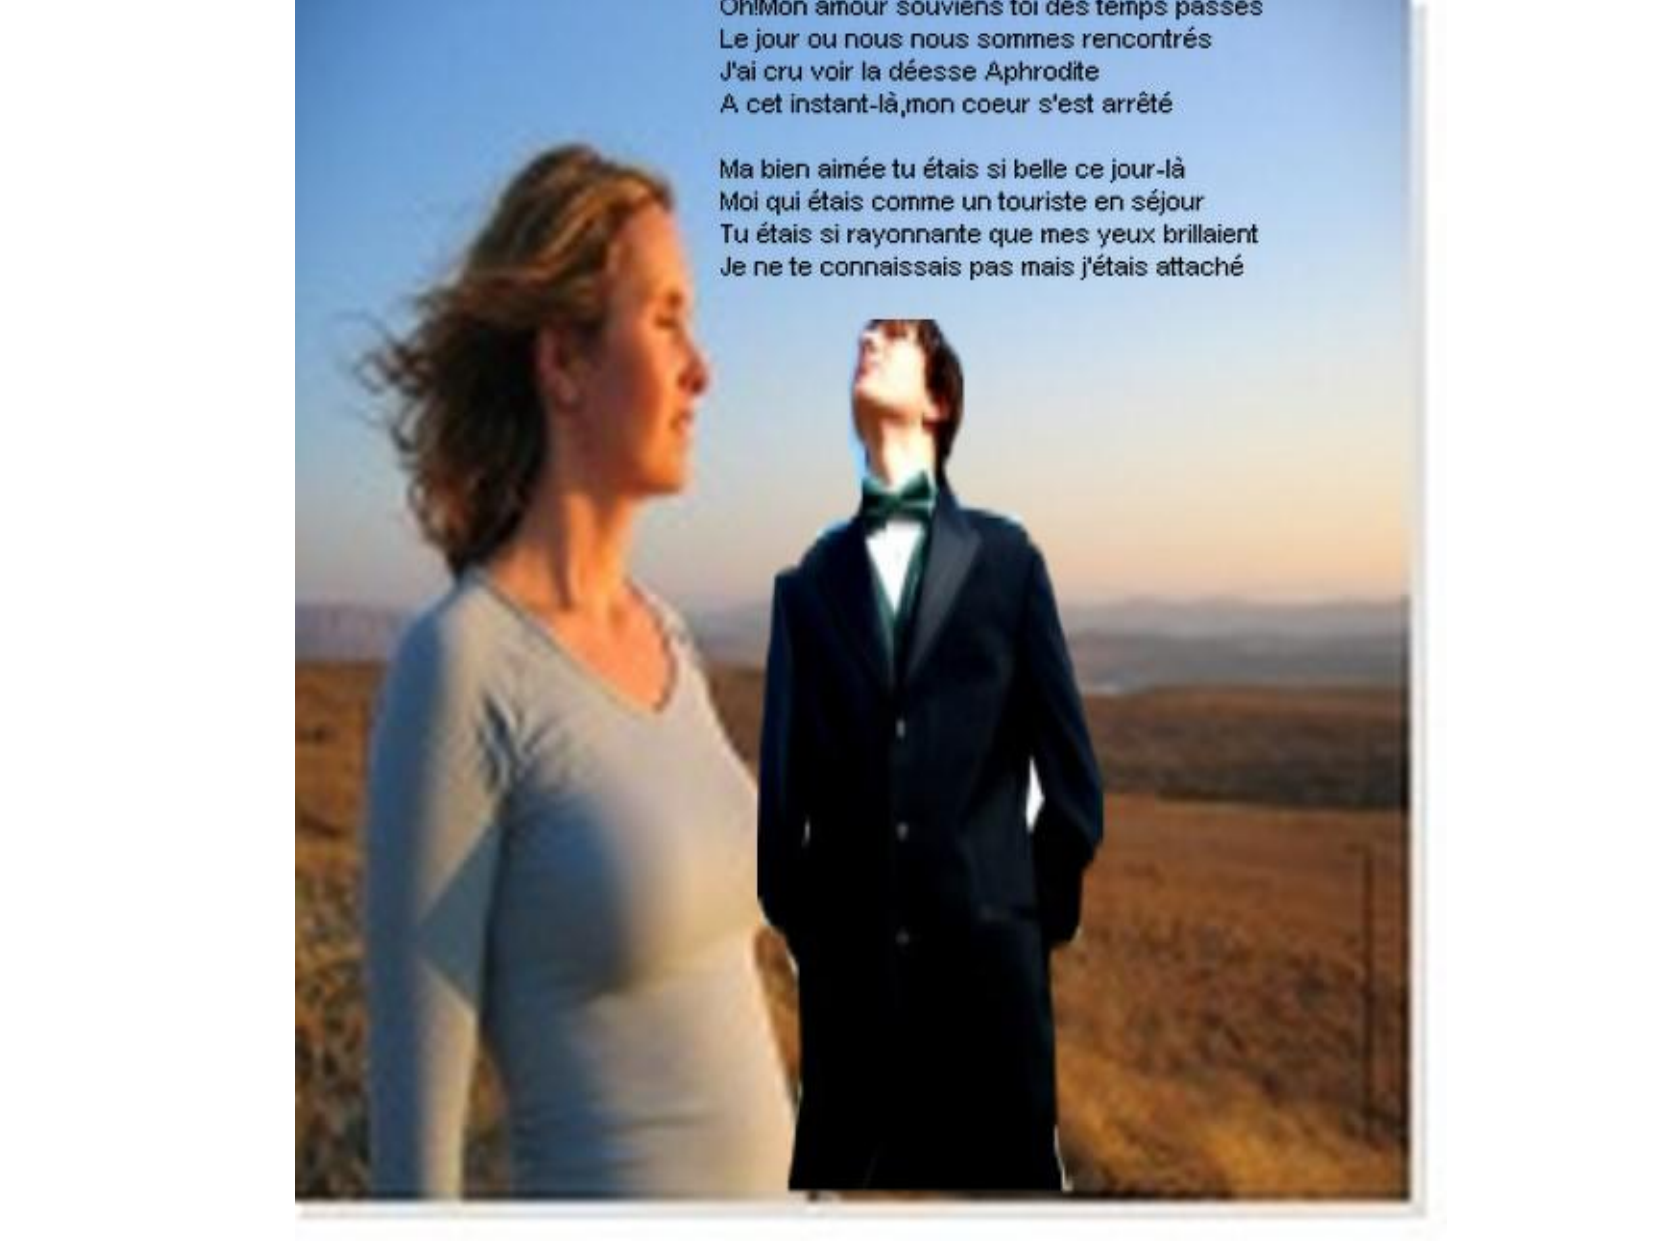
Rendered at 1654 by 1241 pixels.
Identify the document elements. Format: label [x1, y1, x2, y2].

picture [295, 0, 1447, 1241]
